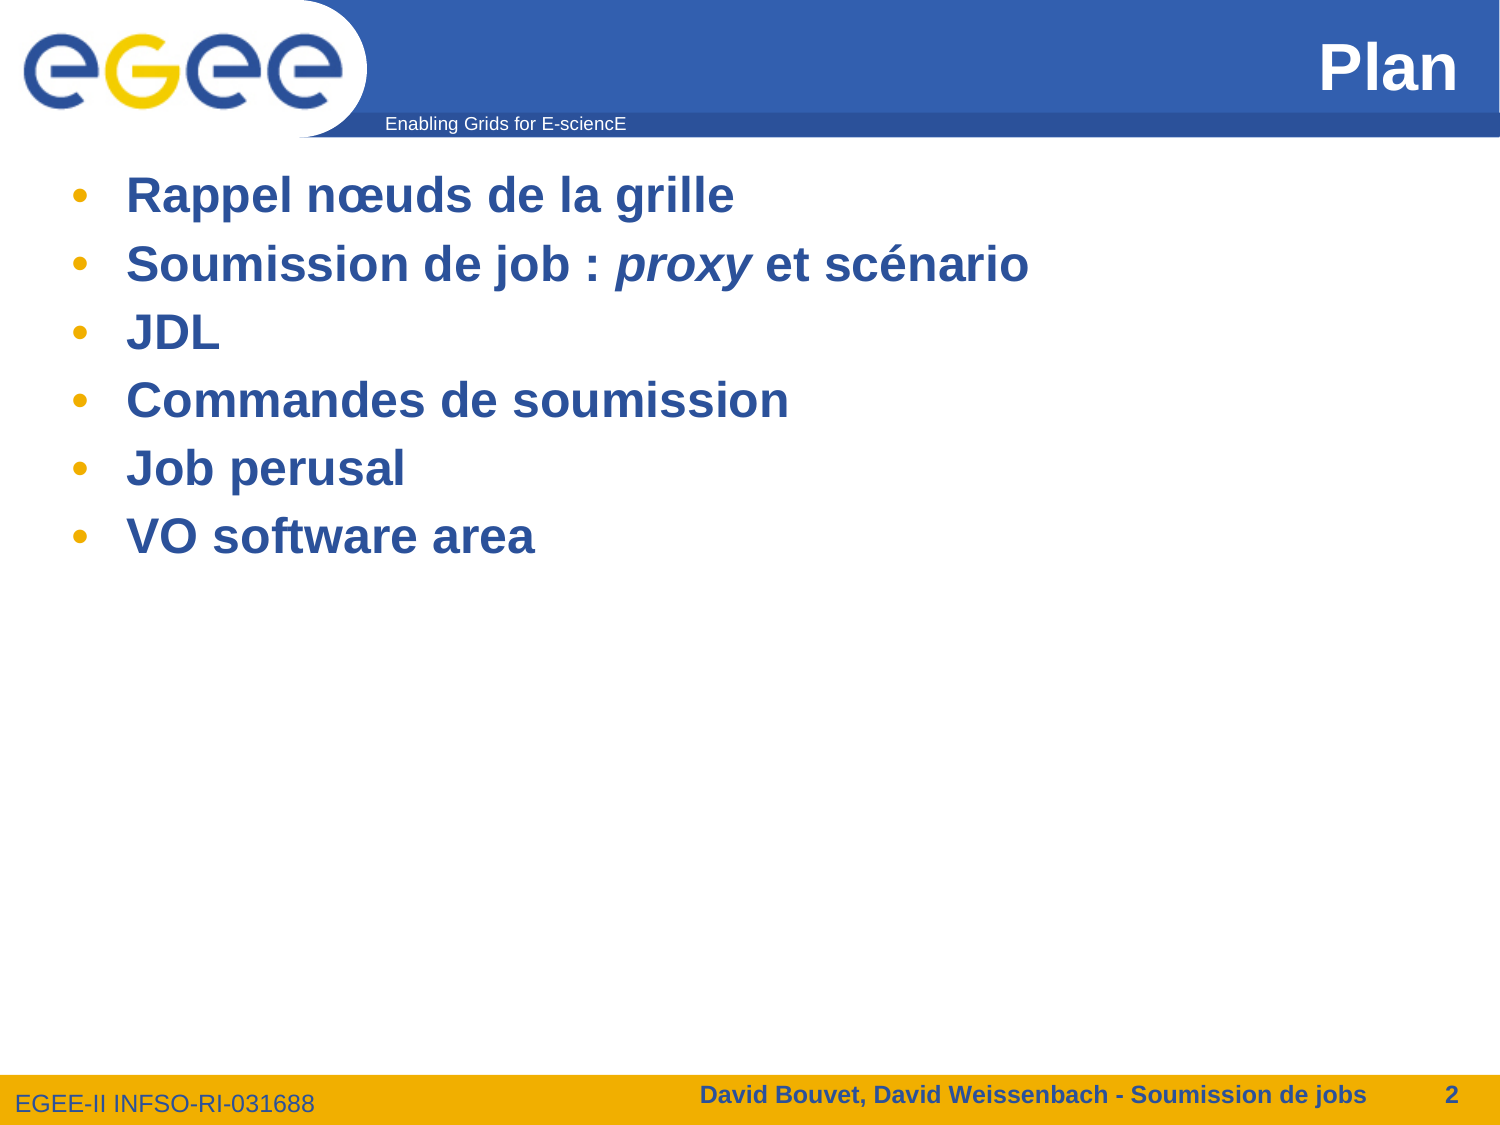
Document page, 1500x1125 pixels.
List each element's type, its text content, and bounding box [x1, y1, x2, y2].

list Rappel nœuds de la grille Soumission de job : proxy et scénario JDL Commandes de soumission Job perusal VO software area [56, 159, 1466, 1051]
picture [18, 30, 349, 112]
title Plan [369, 10, 1475, 124]
